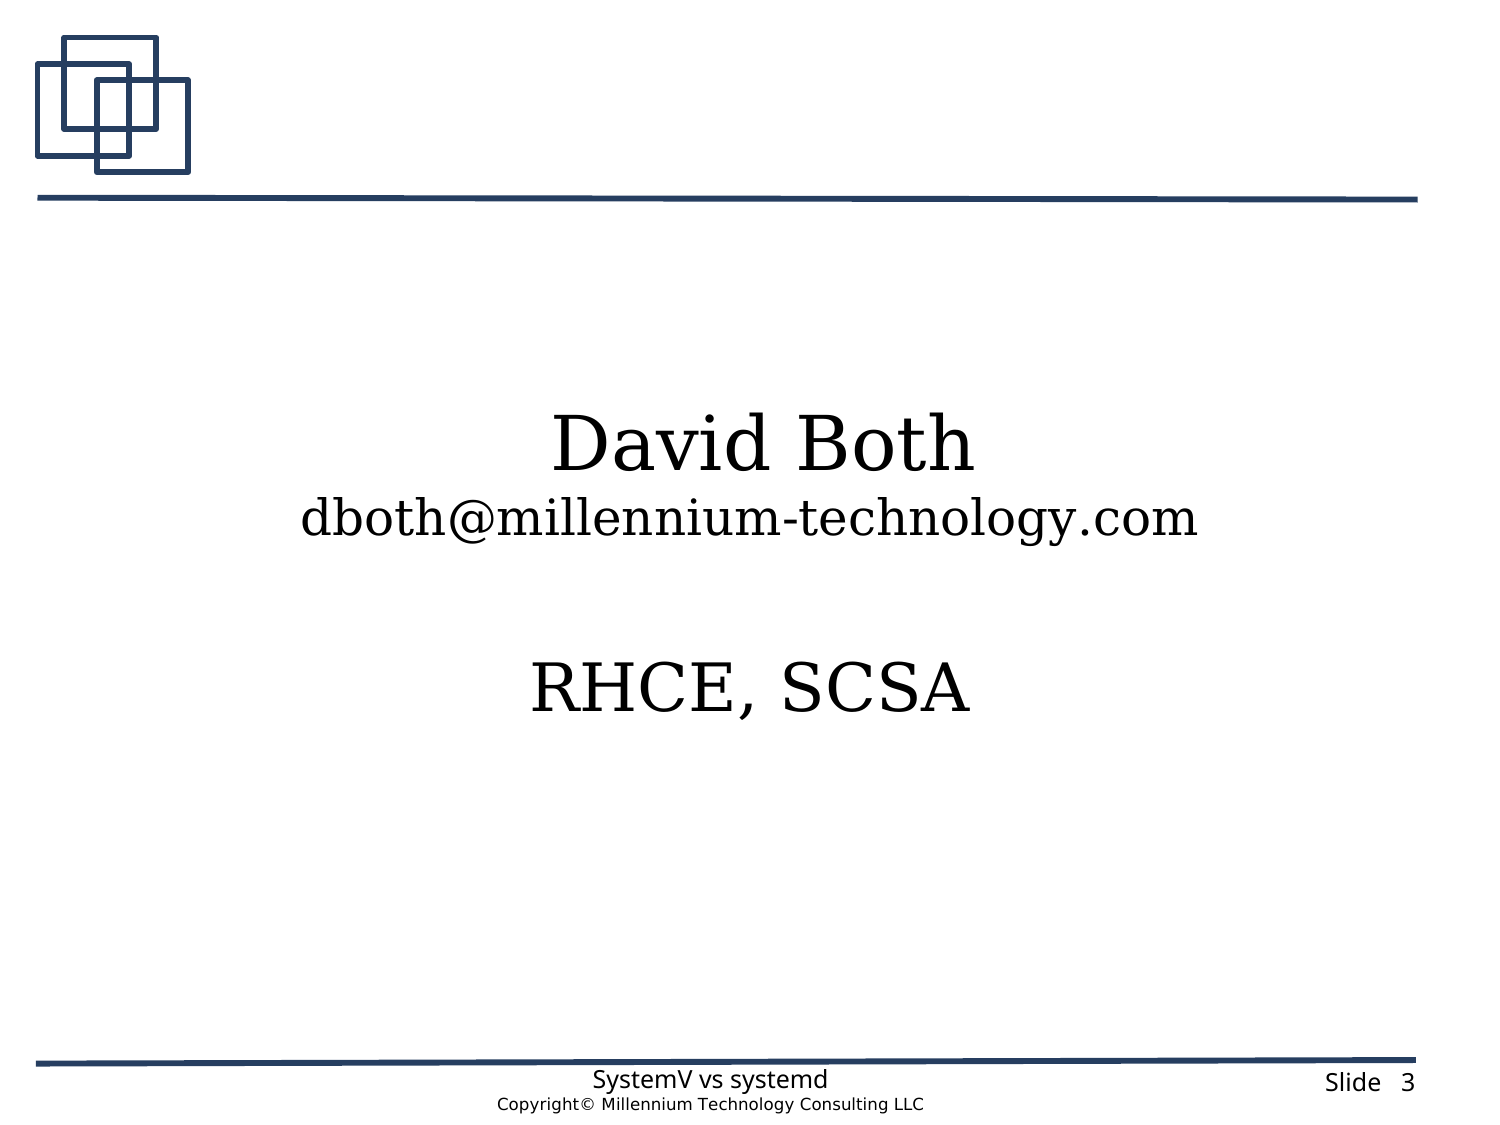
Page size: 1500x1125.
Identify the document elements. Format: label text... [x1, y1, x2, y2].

title David Both dboth@millennium-technology.com [112, 376, 1388, 564]
subtitle RHCE, SCSA [225, 637, 1276, 926]
